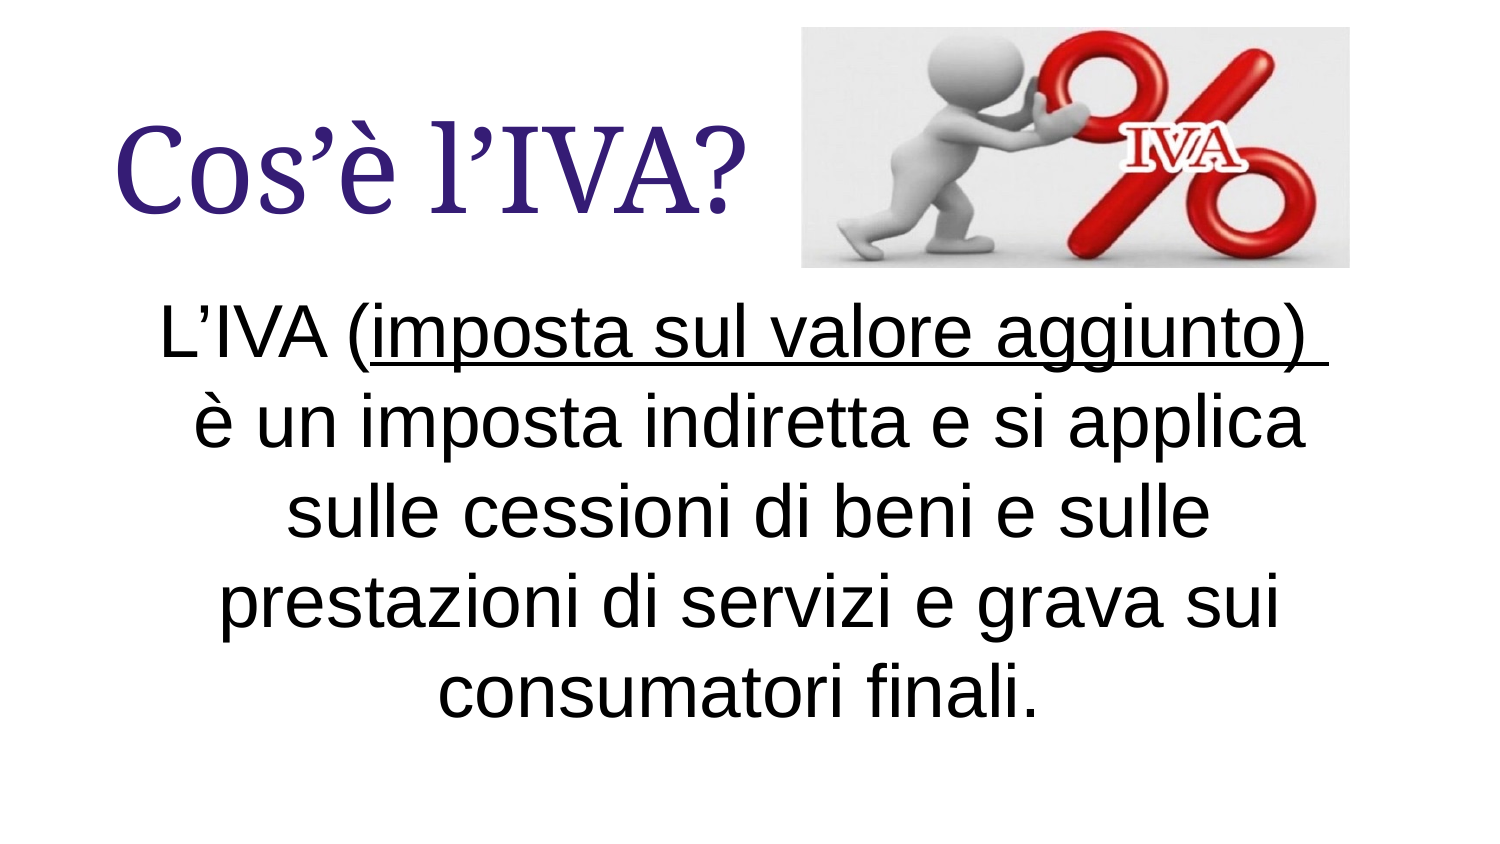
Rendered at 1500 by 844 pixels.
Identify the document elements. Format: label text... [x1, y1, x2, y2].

text_box Cos’è l’IVA? [96, 77, 801, 219]
picture [801, 27, 1350, 268]
text_box L’IVA (imposta sul valore aggiunto) è un imposta indiretta e si applica sulle cessioni di beni e sulle prestazioni di servizi e grava sui consumatori finali. [123, 267, 1377, 844]
